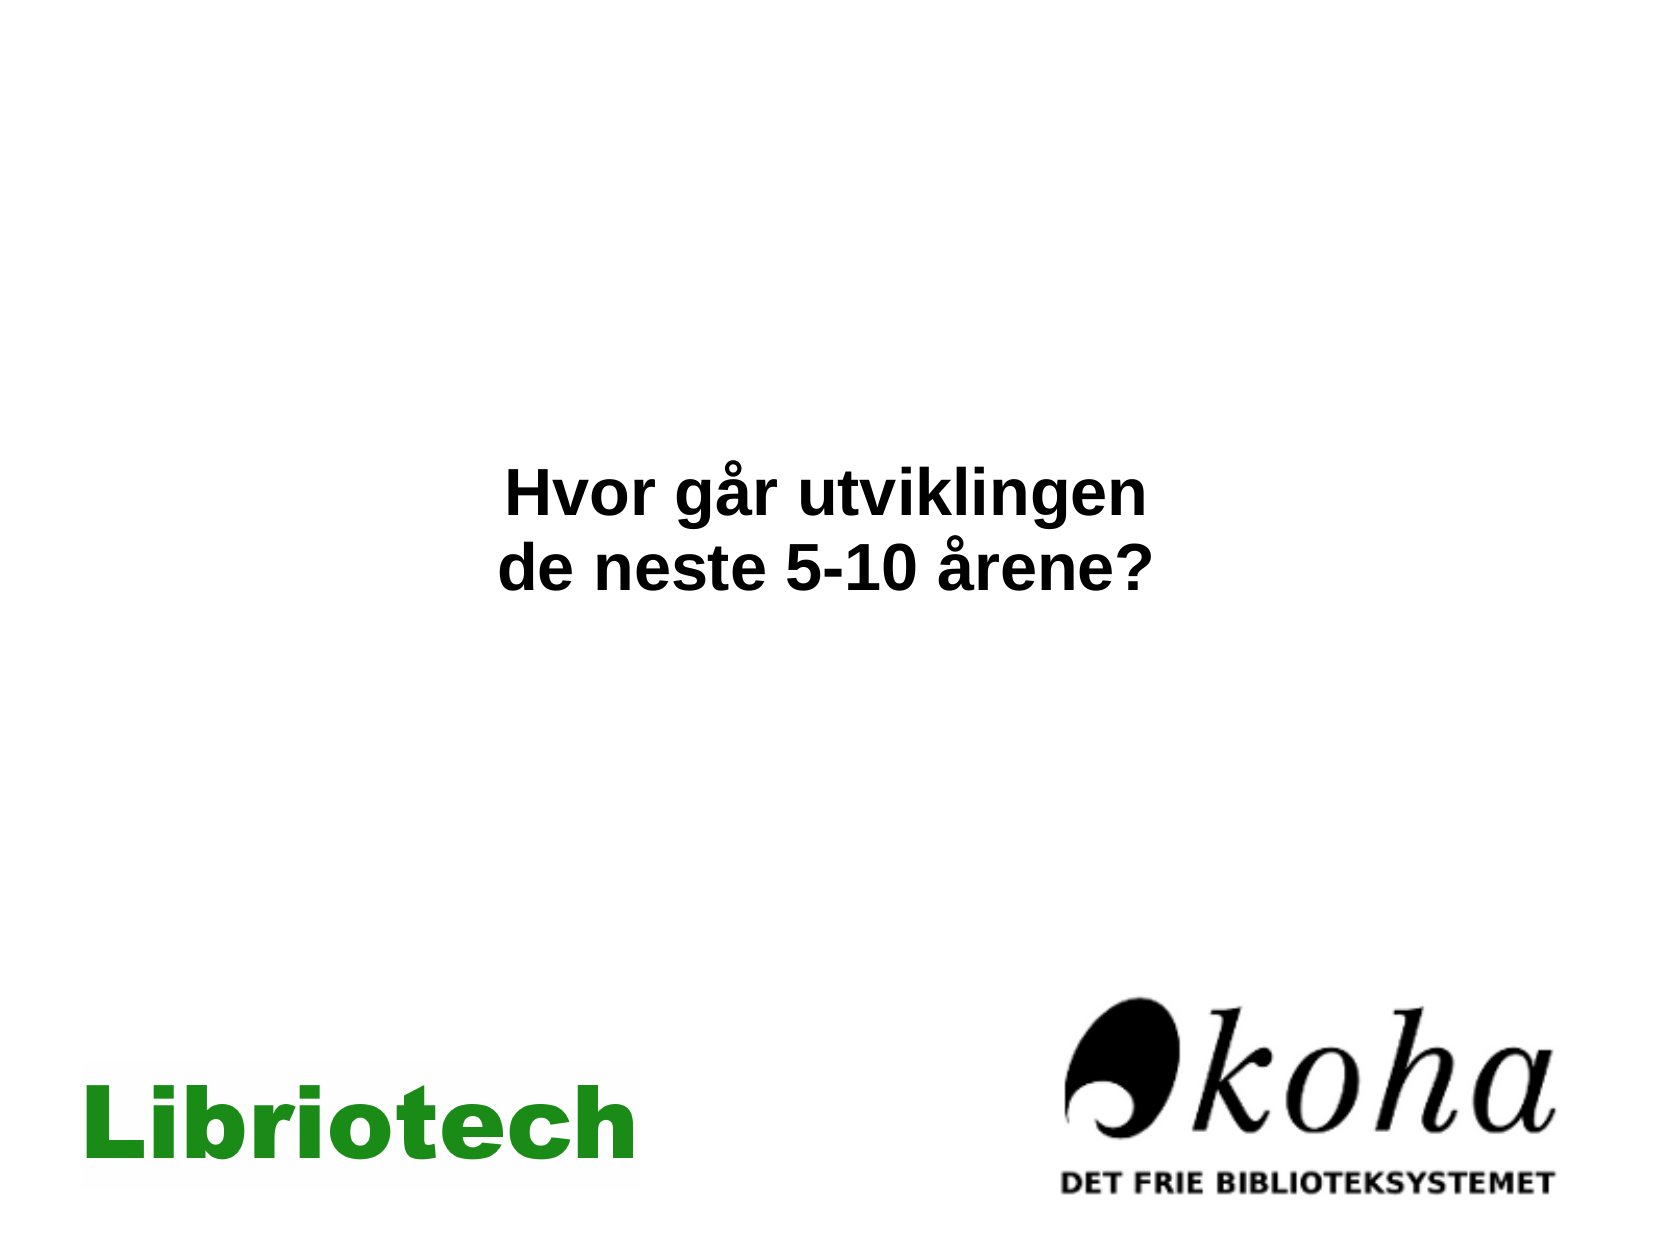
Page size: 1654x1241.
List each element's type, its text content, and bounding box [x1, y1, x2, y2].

subtitle Hvor går utviklingen de neste 5-10 årene? [82, 49, 1571, 1010]
picture [1051, 1010, 1568, 1205]
picture [82, 1062, 639, 1189]
